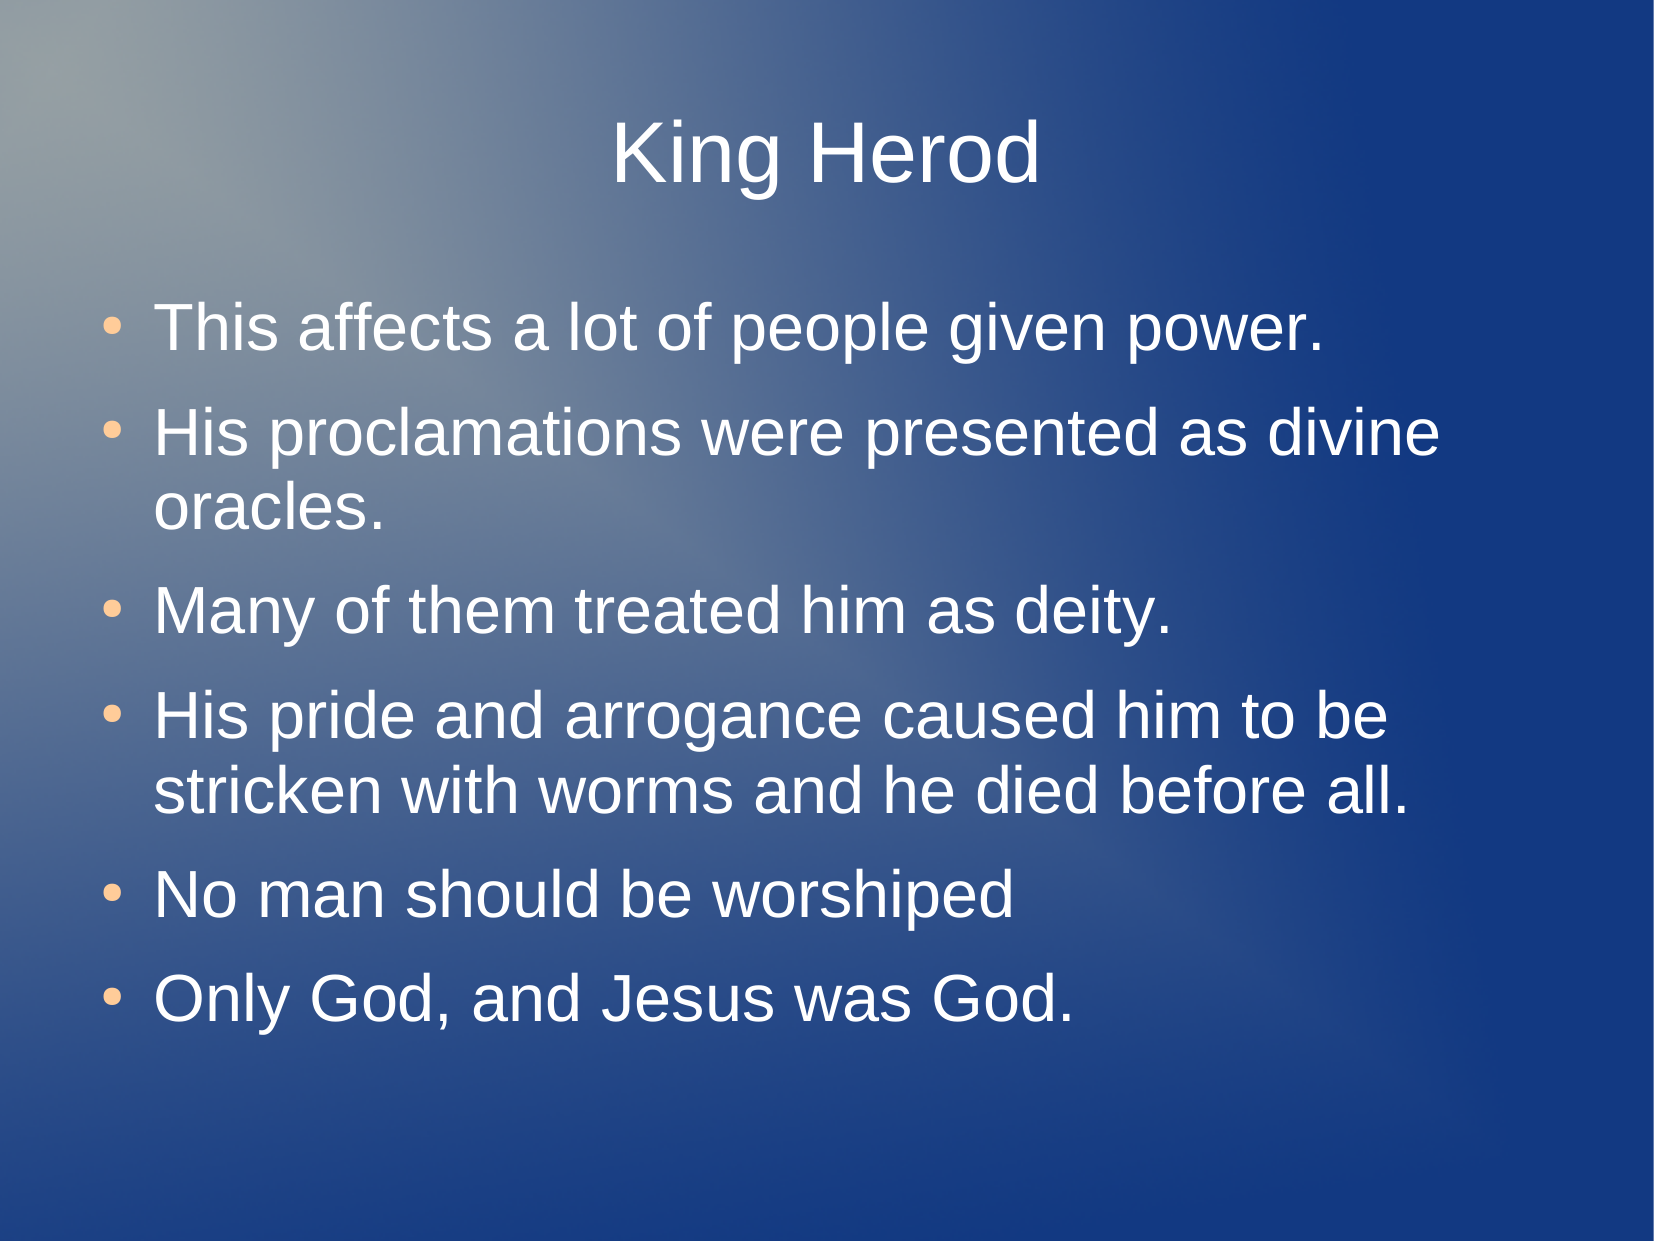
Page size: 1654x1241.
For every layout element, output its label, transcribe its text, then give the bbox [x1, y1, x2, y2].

picture [0, 0, 1654, 1241]
list This affects a lot of people given power. His proclamations were presented as divine oracles. Many of them treated him as deity. His pride and arrogance caused him to be stricken with worms and he died before all. No man should be worshiped Only God, and Jesus was God. [82, 290, 1571, 1109]
title King Herod [82, 49, 1571, 257]
